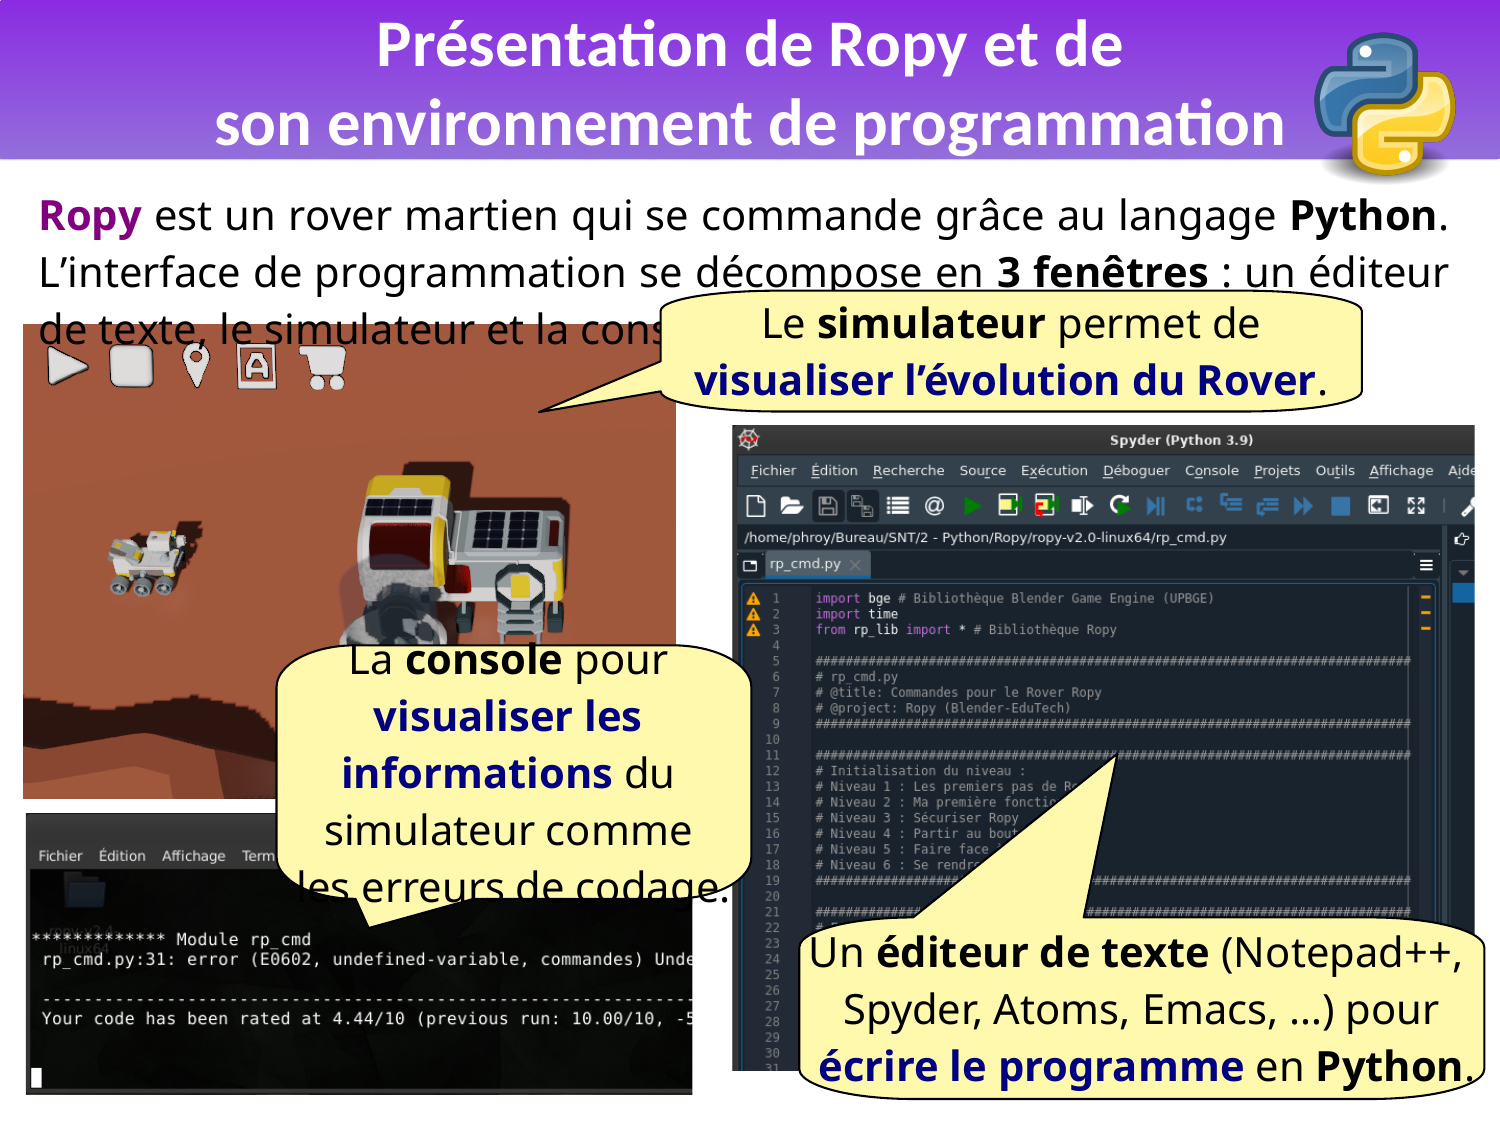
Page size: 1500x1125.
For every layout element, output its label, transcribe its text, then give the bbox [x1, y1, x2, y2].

picture [606, 324, 619, 341]
text_box Présentation de Ropy et de son environnement de programmation [0, 0, 1500, 159]
picture [44, 324, 56, 341]
picture [70, 324, 82, 331]
picture [492, 324, 504, 331]
text_box Un éditeur de texte (Notepad++, Spyder, Atoms, Emacs, …) pour écrire le programme en Python. [799, 753, 1485, 1100]
picture [25, 813, 693, 1095]
picture [415, 324, 427, 331]
picture [236, 324, 248, 331]
picture [552, 333, 562, 341]
text_box La console pour visualiser les informations du simulateur comme les erreurs de codage. [276, 645, 752, 929]
picture [119, 324, 131, 331]
picture [1305, 29, 1465, 178]
picture [376, 333, 386, 341]
picture [23, 324, 676, 799]
picture [341, 324, 353, 341]
picture [439, 324, 451, 341]
picture [732, 425, 1475, 1071]
picture [179, 324, 191, 331]
text_box Ropy est un rover martien qui se commande grâce au langage Python. L’interface de programmation se décompose en 3 fenêtres : un éditeur de texte, le simulateur et la console. [23, 178, 1465, 319]
picture [144, 324, 152, 329]
text_box Le simulateur permet de visualiser l’évolution du Rover. [538, 290, 1362, 413]
